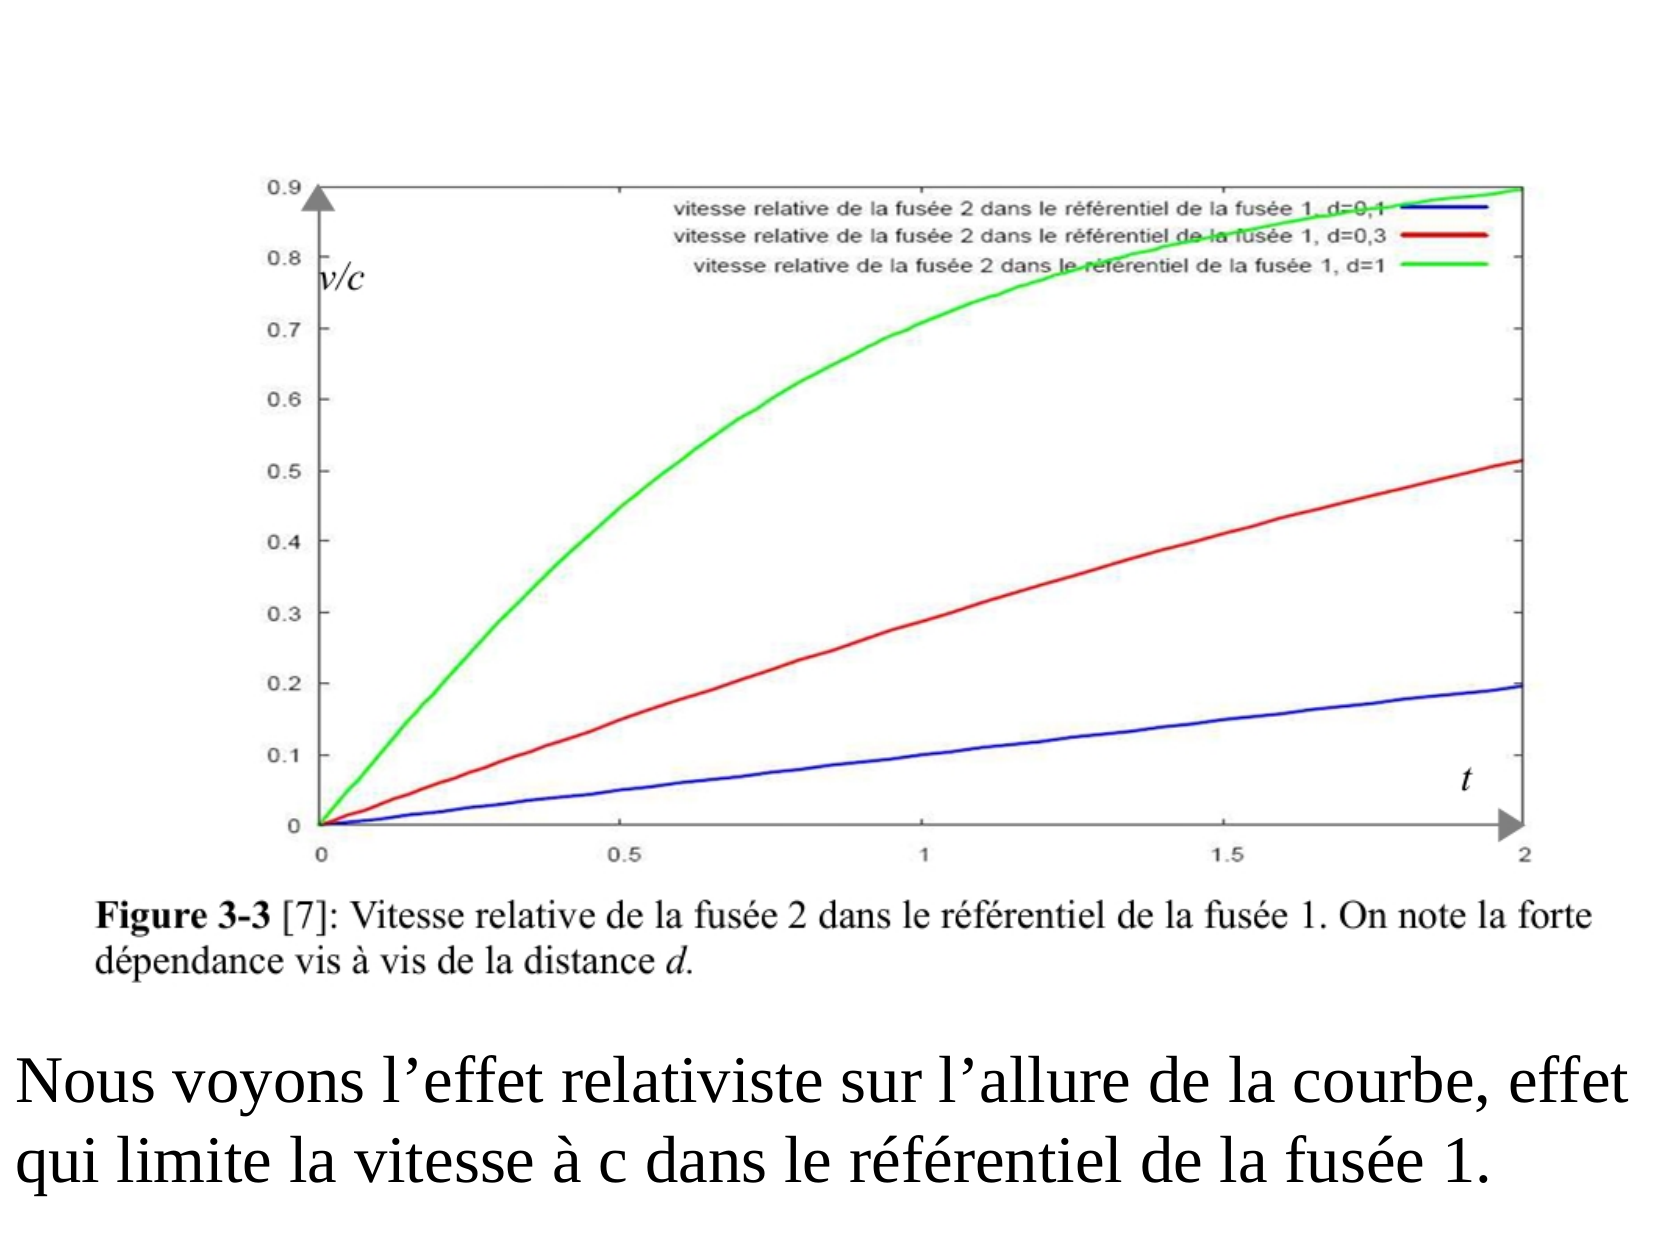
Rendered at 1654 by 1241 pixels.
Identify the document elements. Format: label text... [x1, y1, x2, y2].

text_box Nous voyons l’effet relativiste sur l’allure de la courbe, effet qui limite la vitesse à c dans le référentiel de la fusée 1. [0, 1027, 1654, 1205]
picture [26, 135, 1628, 997]
